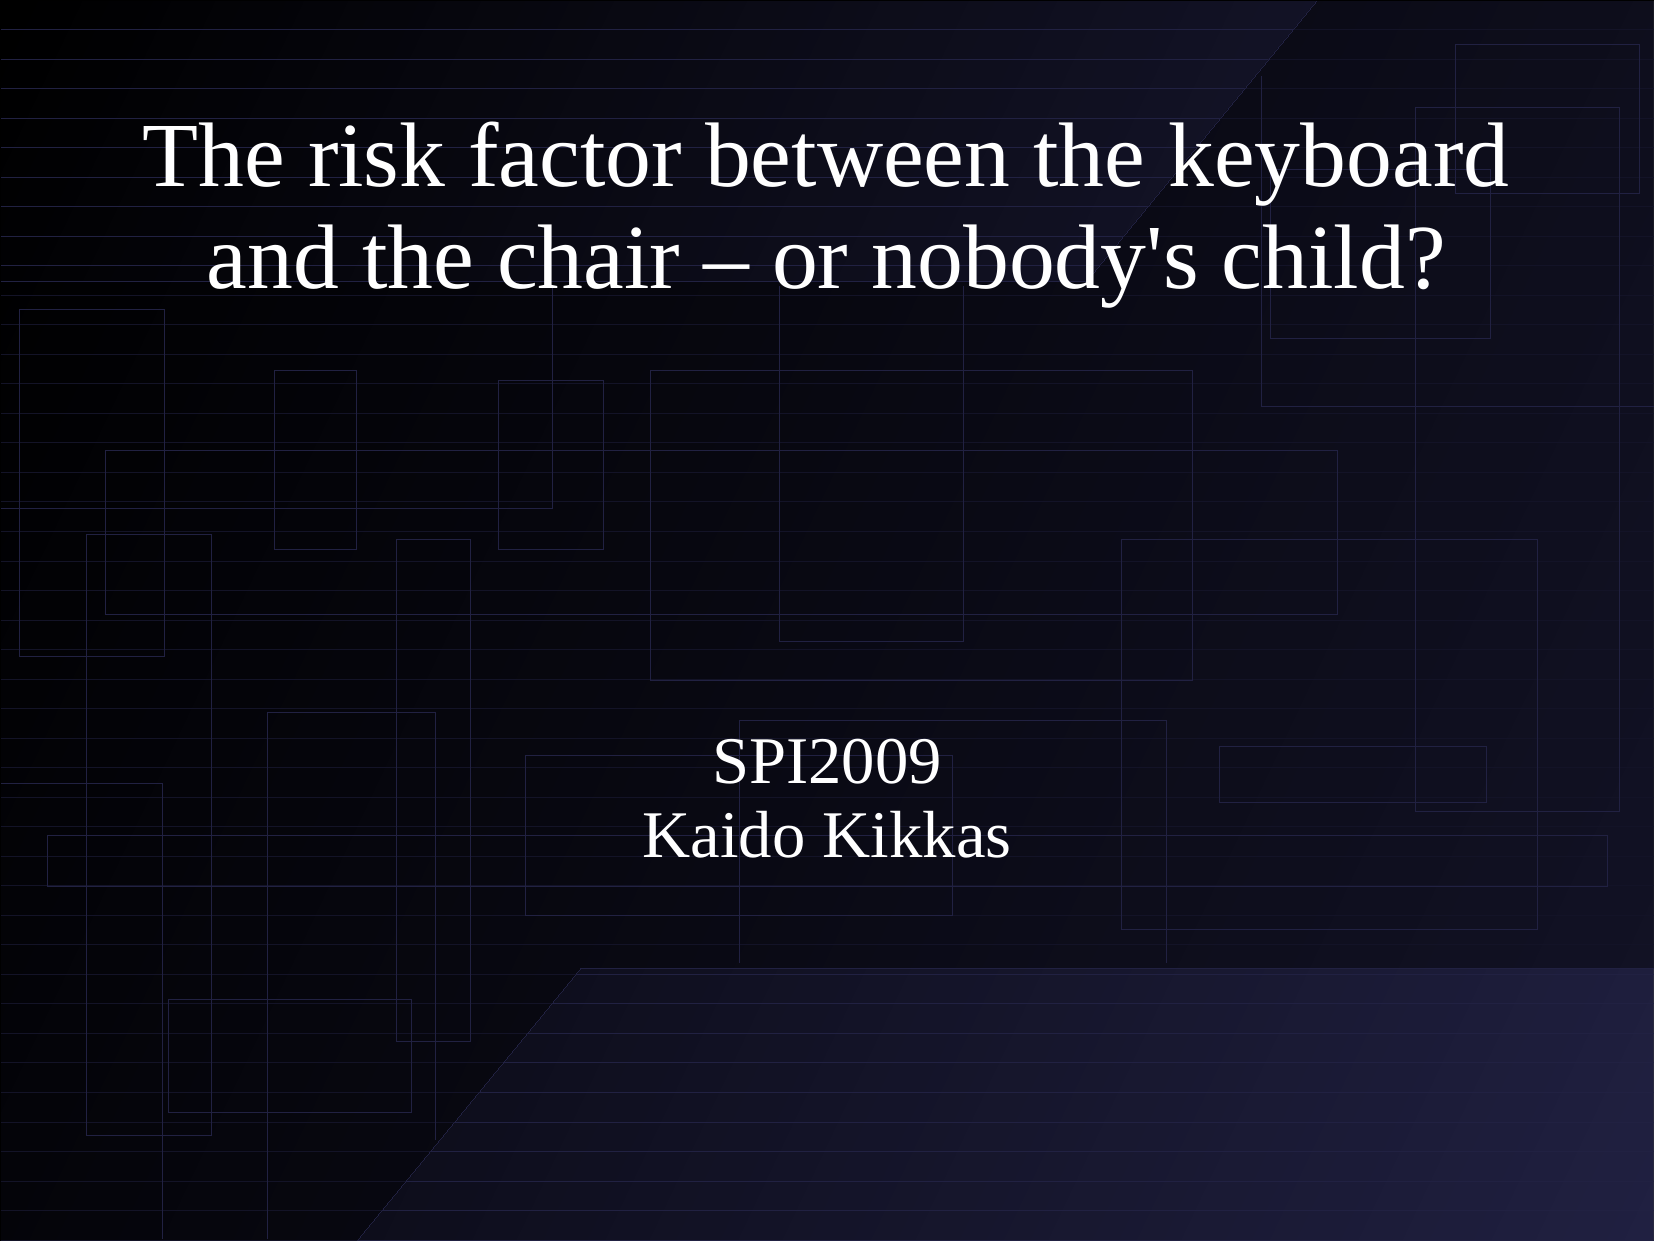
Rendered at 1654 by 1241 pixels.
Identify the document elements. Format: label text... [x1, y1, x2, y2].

subtitle SPI2009 Kaido Kikkas [121, 332, 1534, 1115]
title The risk factor between the keyboard and the chair – or nobody's child? [121, 102, 1534, 311]
